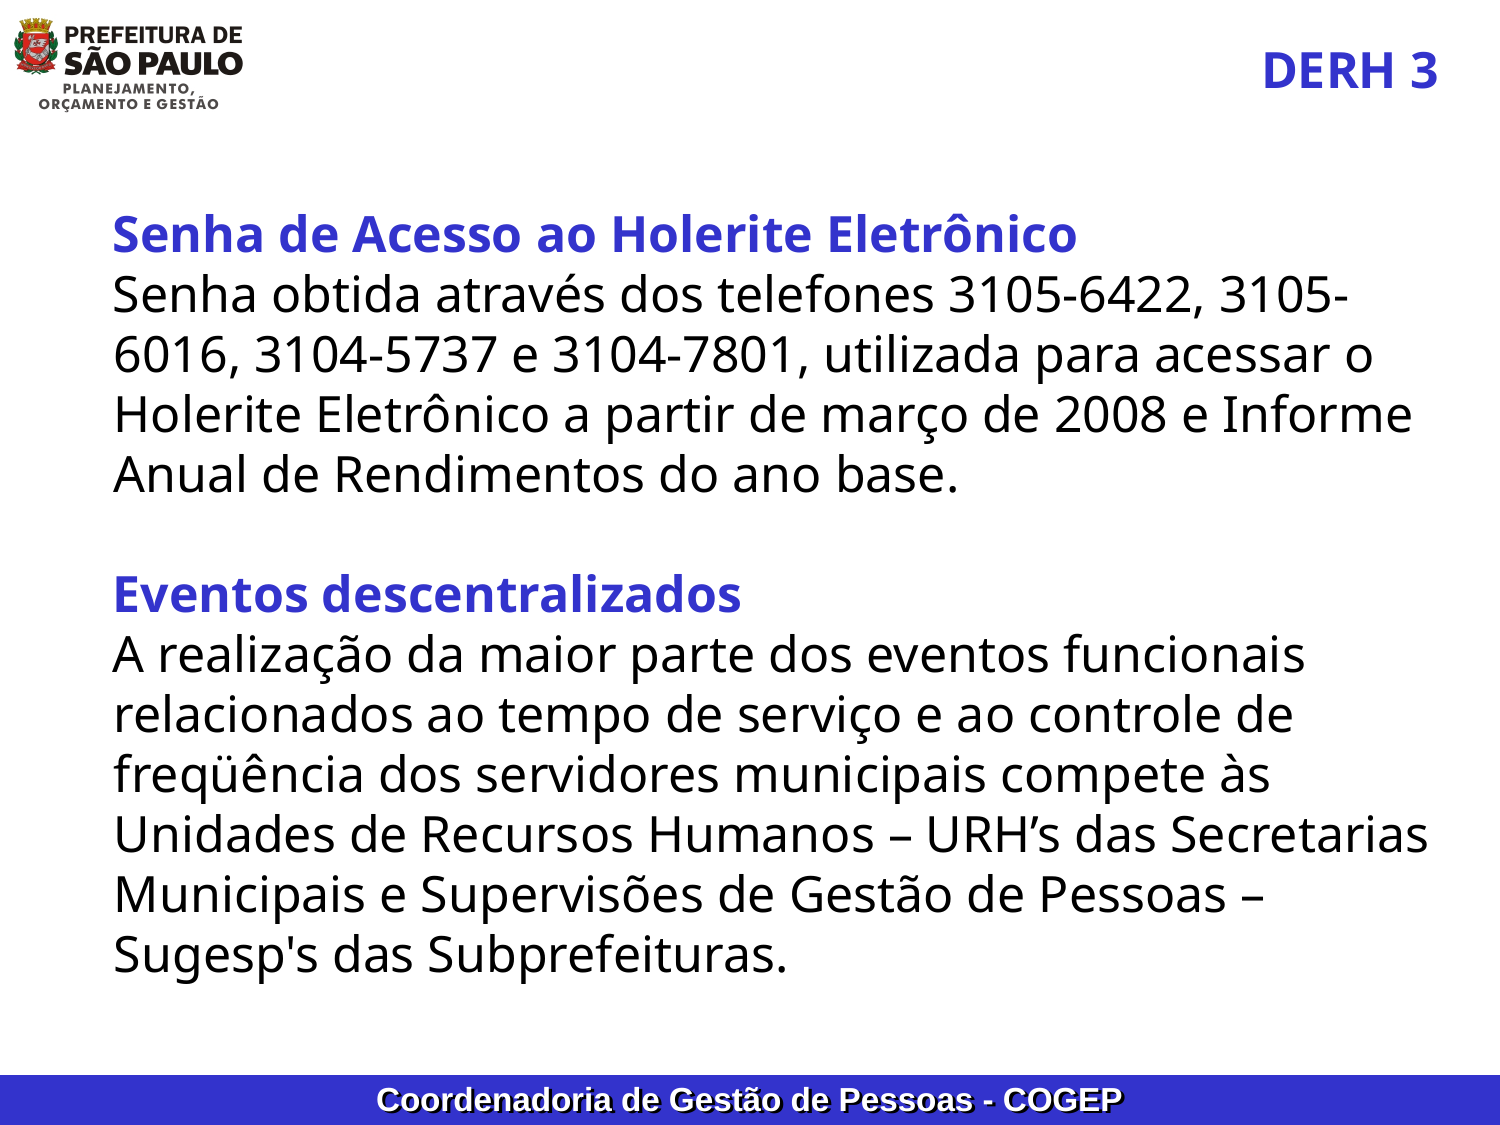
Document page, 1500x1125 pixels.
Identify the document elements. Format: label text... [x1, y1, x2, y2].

text_box DERH 3 [1246, 31, 1454, 106]
text_box Senha de Acesso ao Holerite Eletrônico Senha obtida através dos telefones 3105-6422, 3105-6016, 3104-5737 e 3104-7801, utilizada para acessar o Holerite Eletrônico a partir de março de 2008 e Informe Anual de Rendimentos do ano base. Eventos descentralizados A realização da maior parte dos eventos funcionais relacionados ao tempo de serviço e ao controle de freqüência dos servidores municipais compete às Unidades de Recursos Humanos – URH’s das Secretarias Municipais e Supervisões de Gestão de Pessoas – Sugesp's das Subprefeituras. [24, 137, 1474, 1047]
